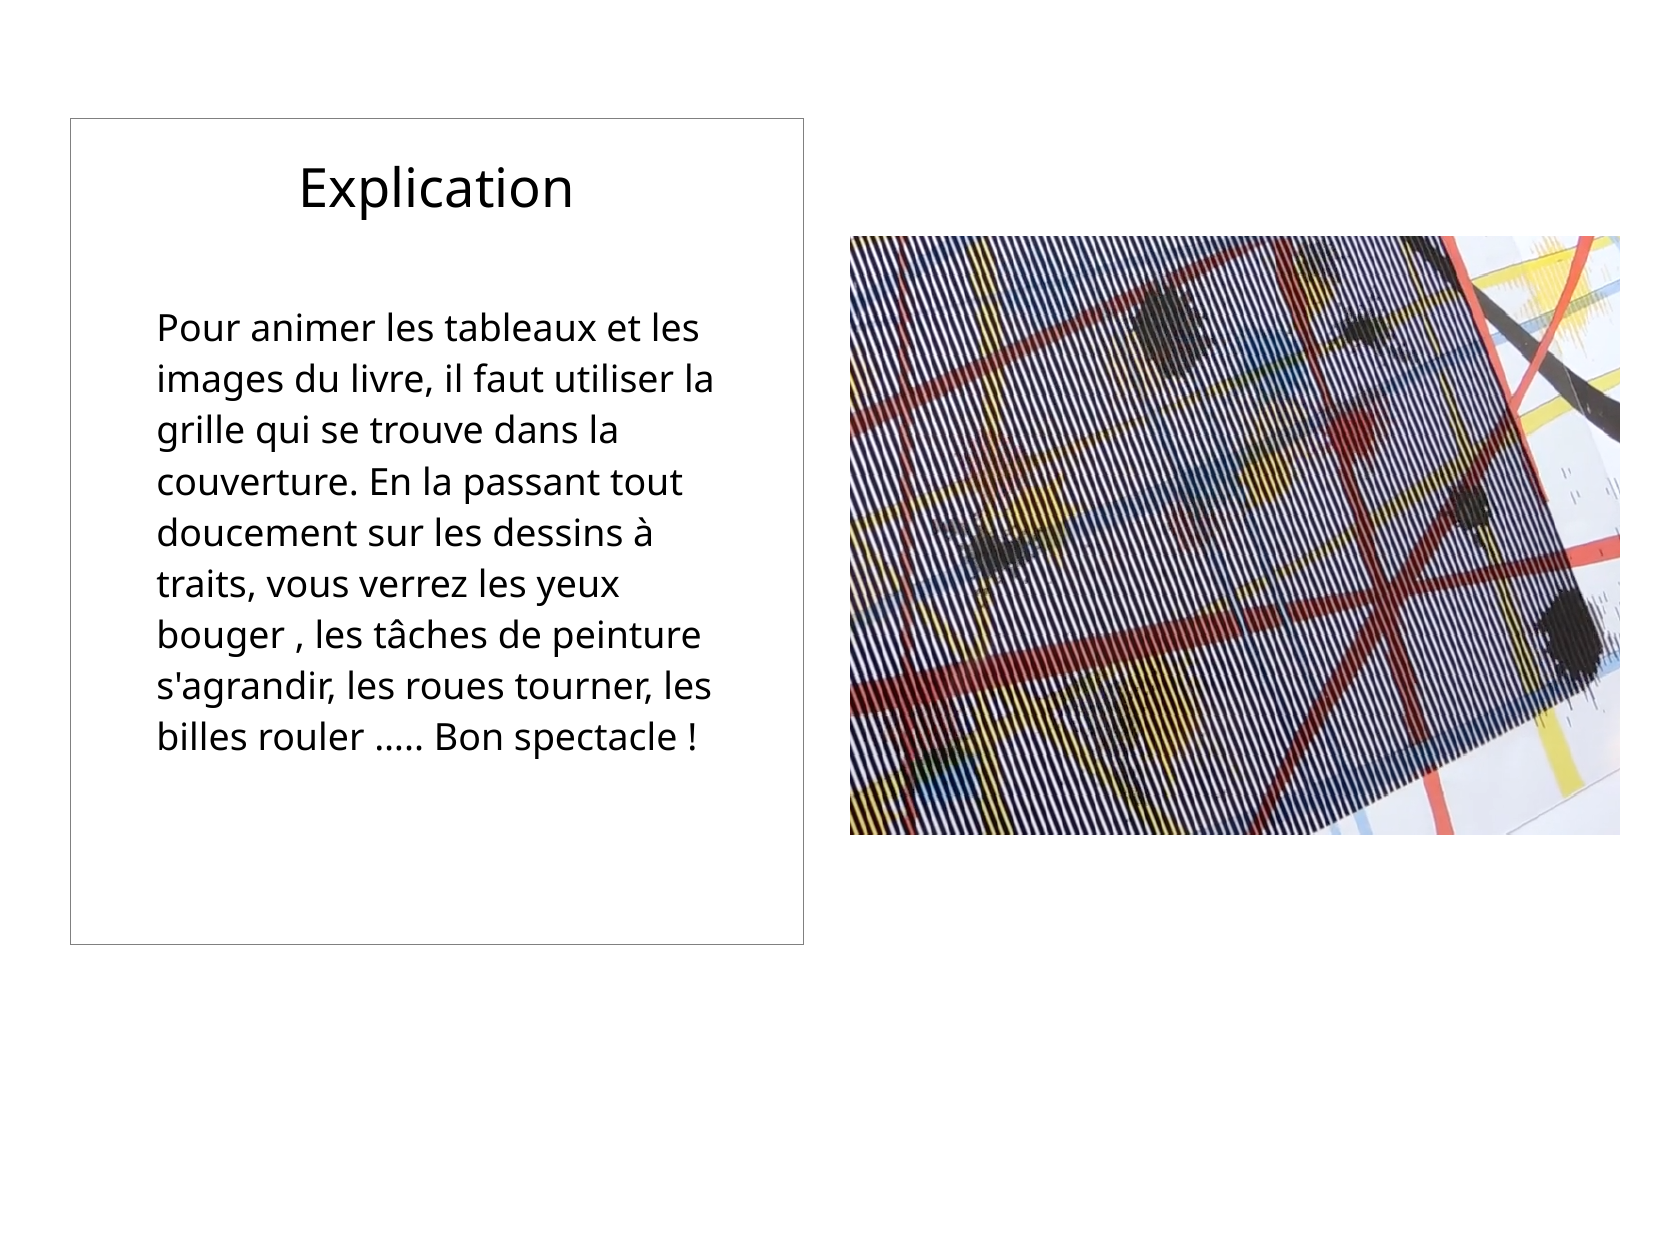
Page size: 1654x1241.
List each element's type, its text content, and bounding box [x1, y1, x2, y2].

text_box Explication [153, 141, 721, 230]
picture [850, 236, 1620, 835]
text_box Pour animer les tableaux et les images du livre, il faut utiliser la grille qui se trouve dans la couverture. En la passant tout doucement sur les dessins à traits, vous verrez les yeux bouger , les tâches de peinture s'agrandir, les roues tourner, les billes rouler ….. Bon spectacle ! [141, 294, 756, 862]
